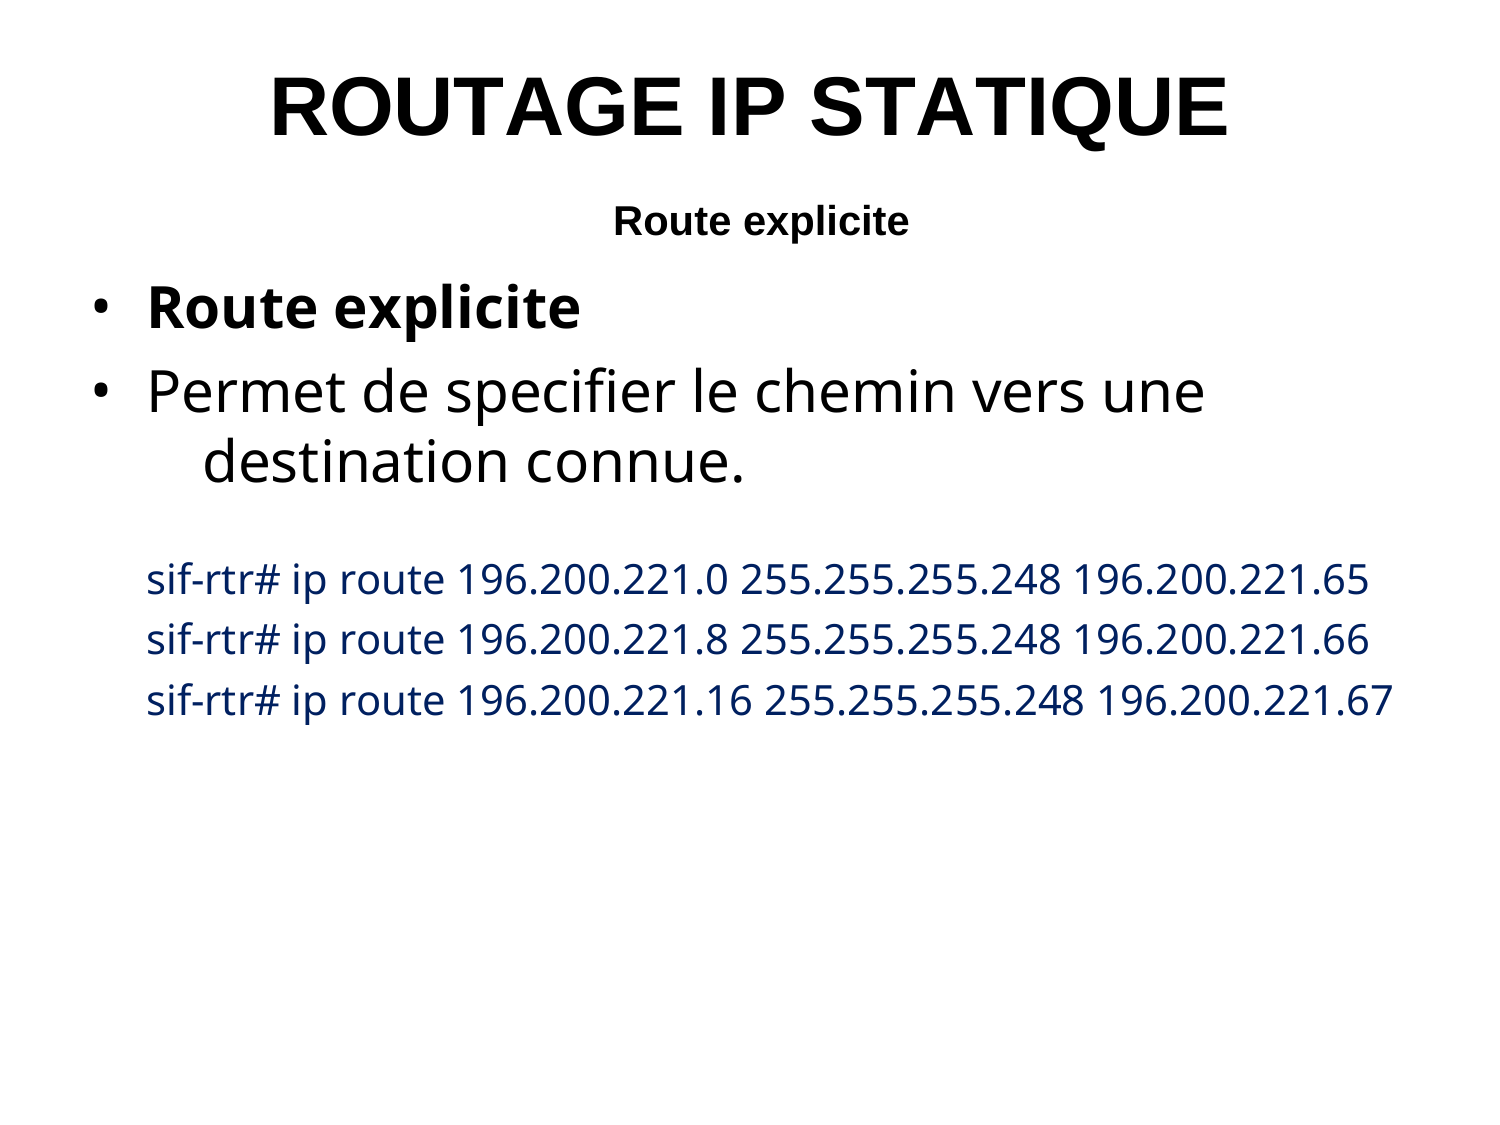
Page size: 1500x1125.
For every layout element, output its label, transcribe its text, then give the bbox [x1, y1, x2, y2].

list Route explicite Permet de specifier le chemin vers une destination connue. sif-rtr# ip route 196.200.221.0 255.255.255.248 196.200.221.65 sif-rtr# ip route 196.200.221.8 255.255.255.248 196.200.221.66 sif-rtr# ip route 196.200.221.16 255.255.255.248 196.200.221.67 [75, 262, 1426, 1005]
title ROUTAGE IP STATIQUE Route explicite [75, 45, 1426, 233]
